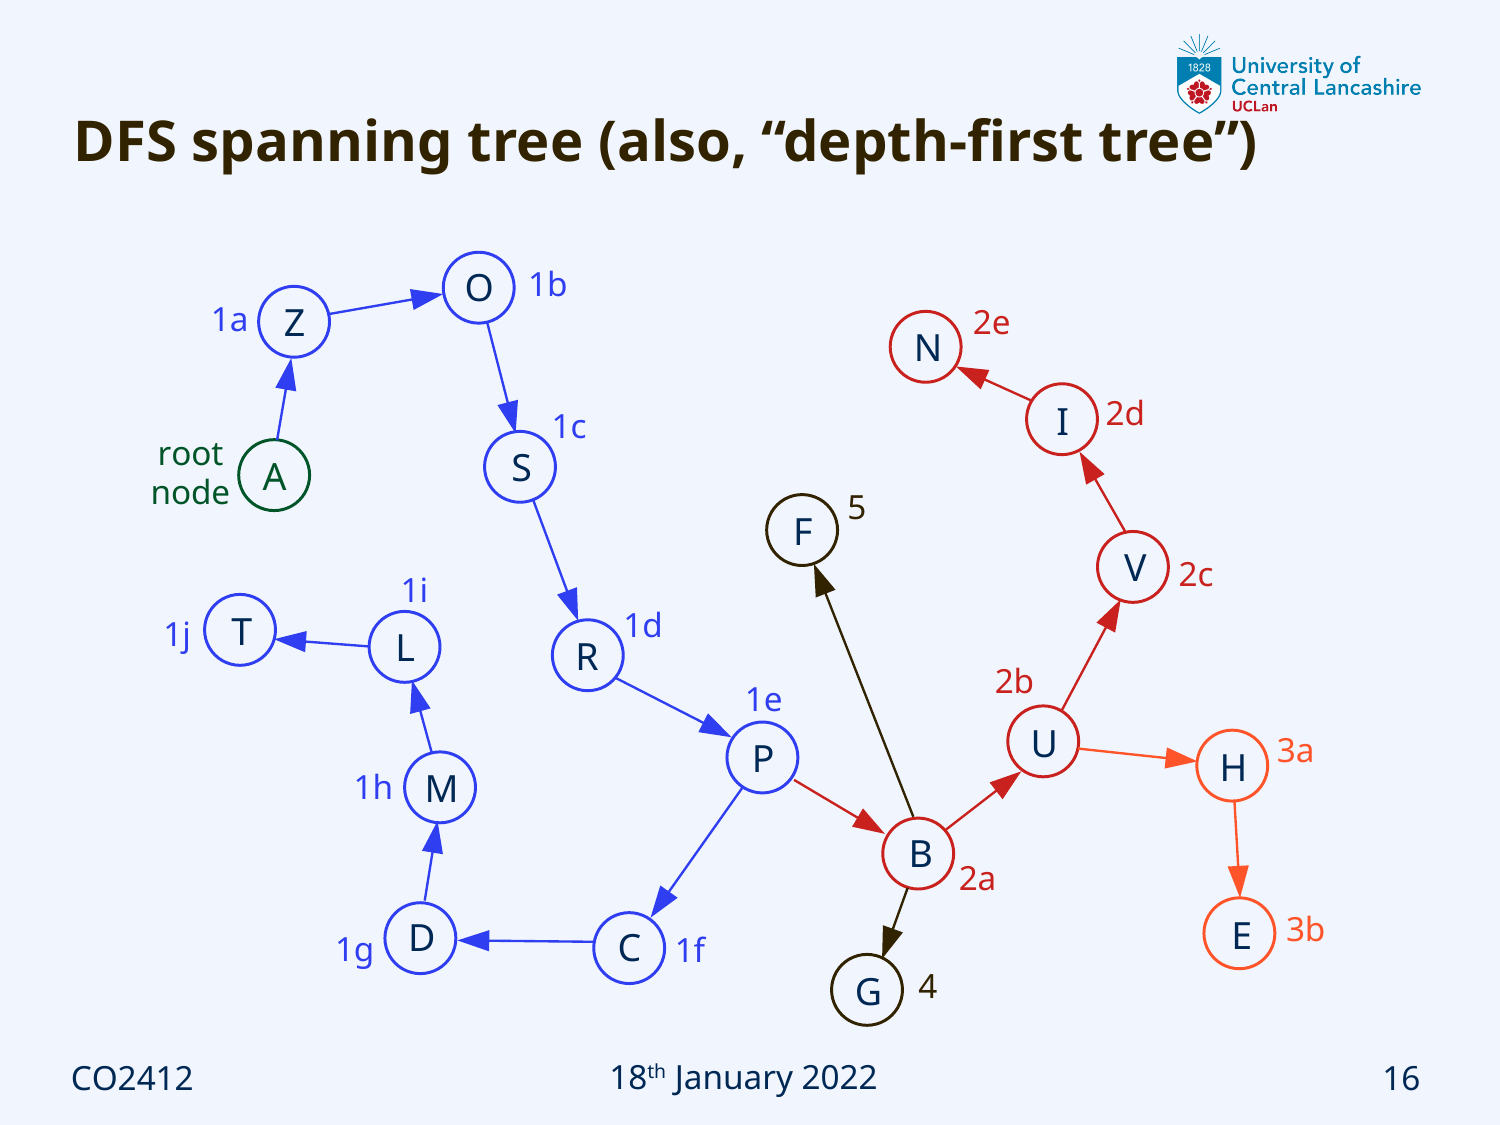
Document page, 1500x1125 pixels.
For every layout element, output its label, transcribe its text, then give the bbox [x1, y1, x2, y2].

text_box 2c [1159, 545, 1233, 601]
text_box M [409, 757, 472, 818]
text_box 4 [891, 957, 965, 1013]
picture [1177, 34, 1421, 54]
text_box F [772, 500, 834, 561]
text_box 2a [940, 849, 1015, 905]
text_box 1e [722, 670, 806, 726]
text_box S [490, 436, 553, 496]
text_box 1i [372, 561, 456, 617]
text_box Z [263, 291, 326, 351]
text_box R [556, 625, 618, 686]
text_box 1a [195, 290, 265, 346]
text_box 1j [135, 605, 219, 661]
text_box 1c [527, 397, 611, 453]
text_box 1g [313, 920, 397, 976]
text_box C [598, 916, 661, 977]
text_box E [1211, 904, 1273, 965]
text_box 2b [977, 653, 1052, 709]
text_box root node [124, 424, 257, 520]
text_box 1h [331, 758, 415, 814]
text_box A [257, 445, 306, 506]
text_box G [837, 960, 900, 1021]
text_box 1f [648, 921, 732, 977]
text_box 5 [820, 478, 894, 534]
title DFS spanning tree (also, “depth-first tree”) [58, 54, 1500, 224]
text_box 1d [601, 596, 685, 652]
text_box N [897, 316, 959, 377]
text_box 2d [1088, 384, 1162, 440]
text_box O [448, 257, 510, 317]
text_box B [890, 822, 952, 883]
text_box 2e [955, 294, 1029, 349]
text_box L [374, 617, 436, 677]
text_box V [1104, 536, 1167, 597]
text_box 1b [506, 255, 590, 311]
text_box 3b [1269, 900, 1343, 956]
text_box T [211, 600, 273, 661]
text_box I [1032, 390, 1094, 450]
text_box D [389, 906, 455, 968]
text_box U [1013, 712, 1076, 773]
text_box H [1202, 736, 1265, 797]
text_box P [732, 727, 794, 788]
text_box 3a [1259, 721, 1333, 777]
